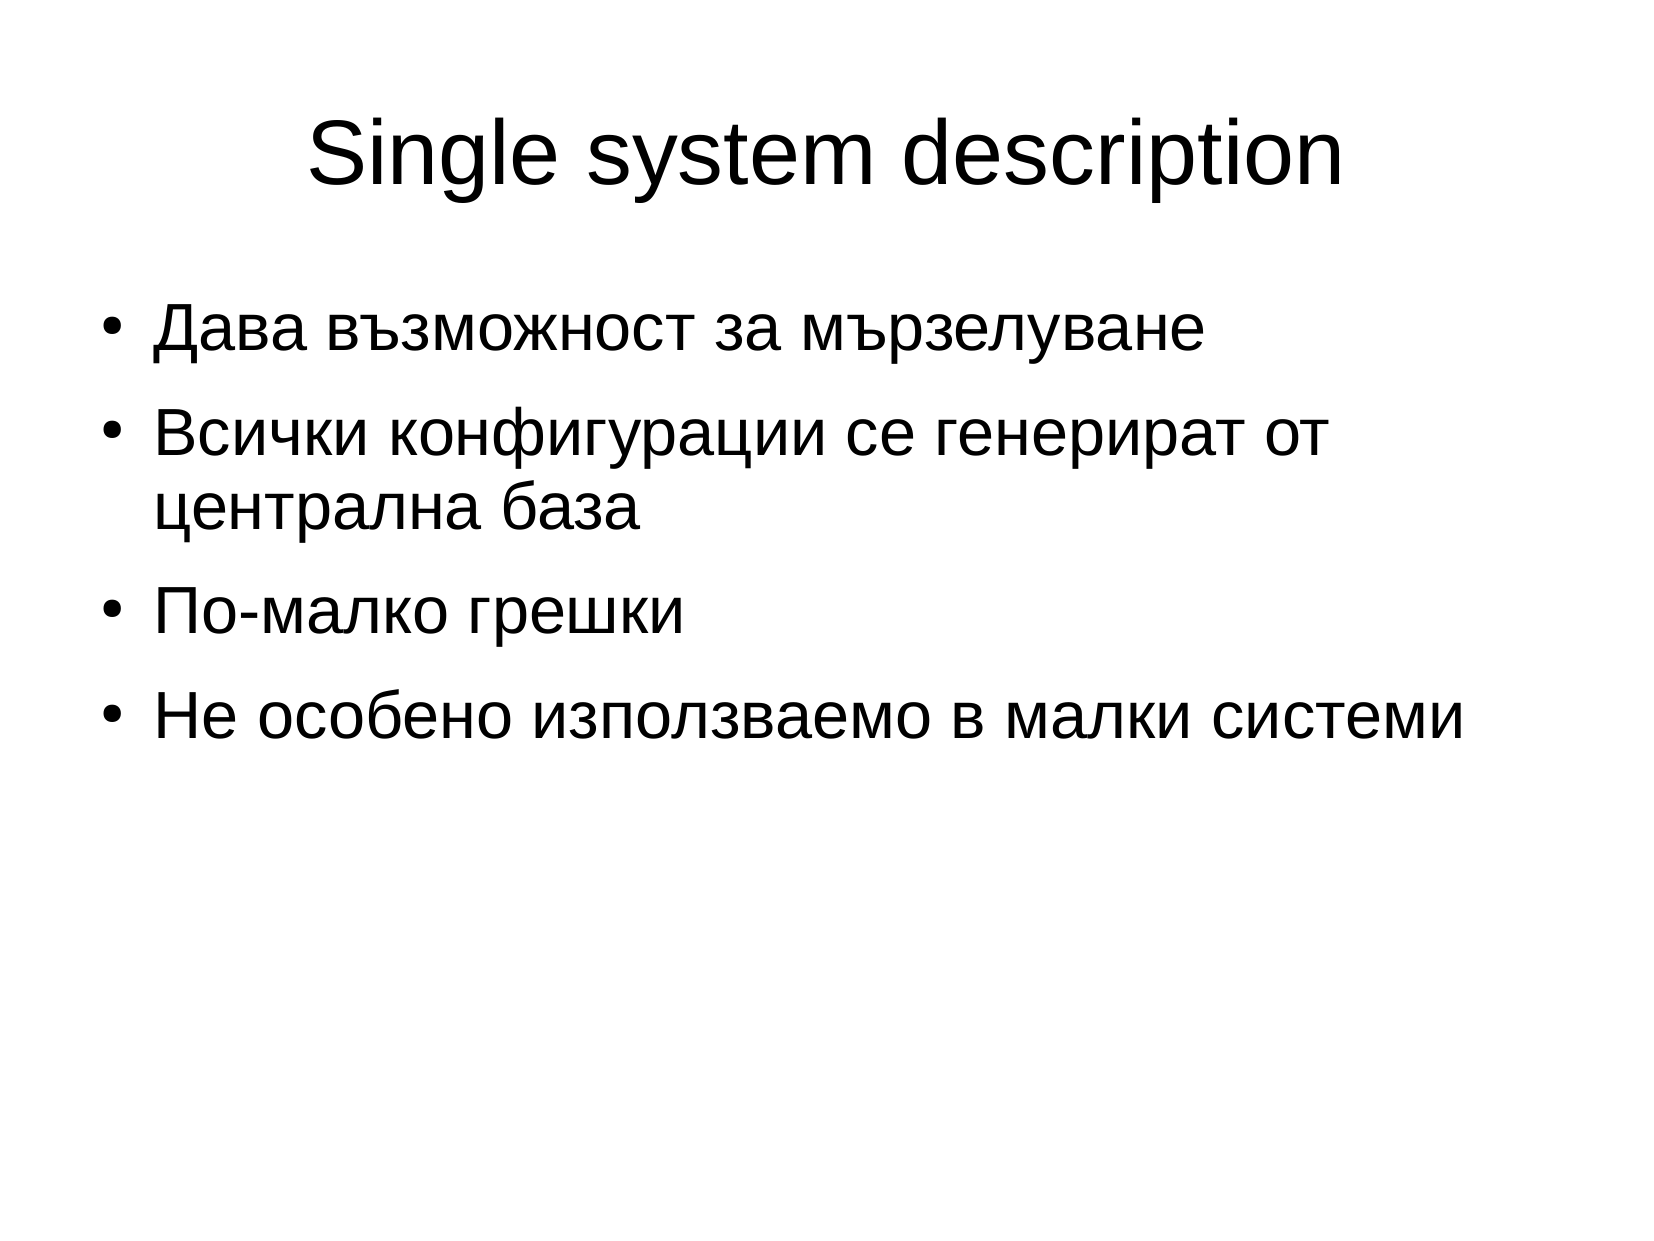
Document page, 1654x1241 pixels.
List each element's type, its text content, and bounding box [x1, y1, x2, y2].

title Single system description [82, 49, 1571, 257]
list Дава възможност за мързелуване Всички конфигурации се генерират от централна база По-малко грешки Не особено използваемо в малки системи [82, 290, 1538, 1010]
